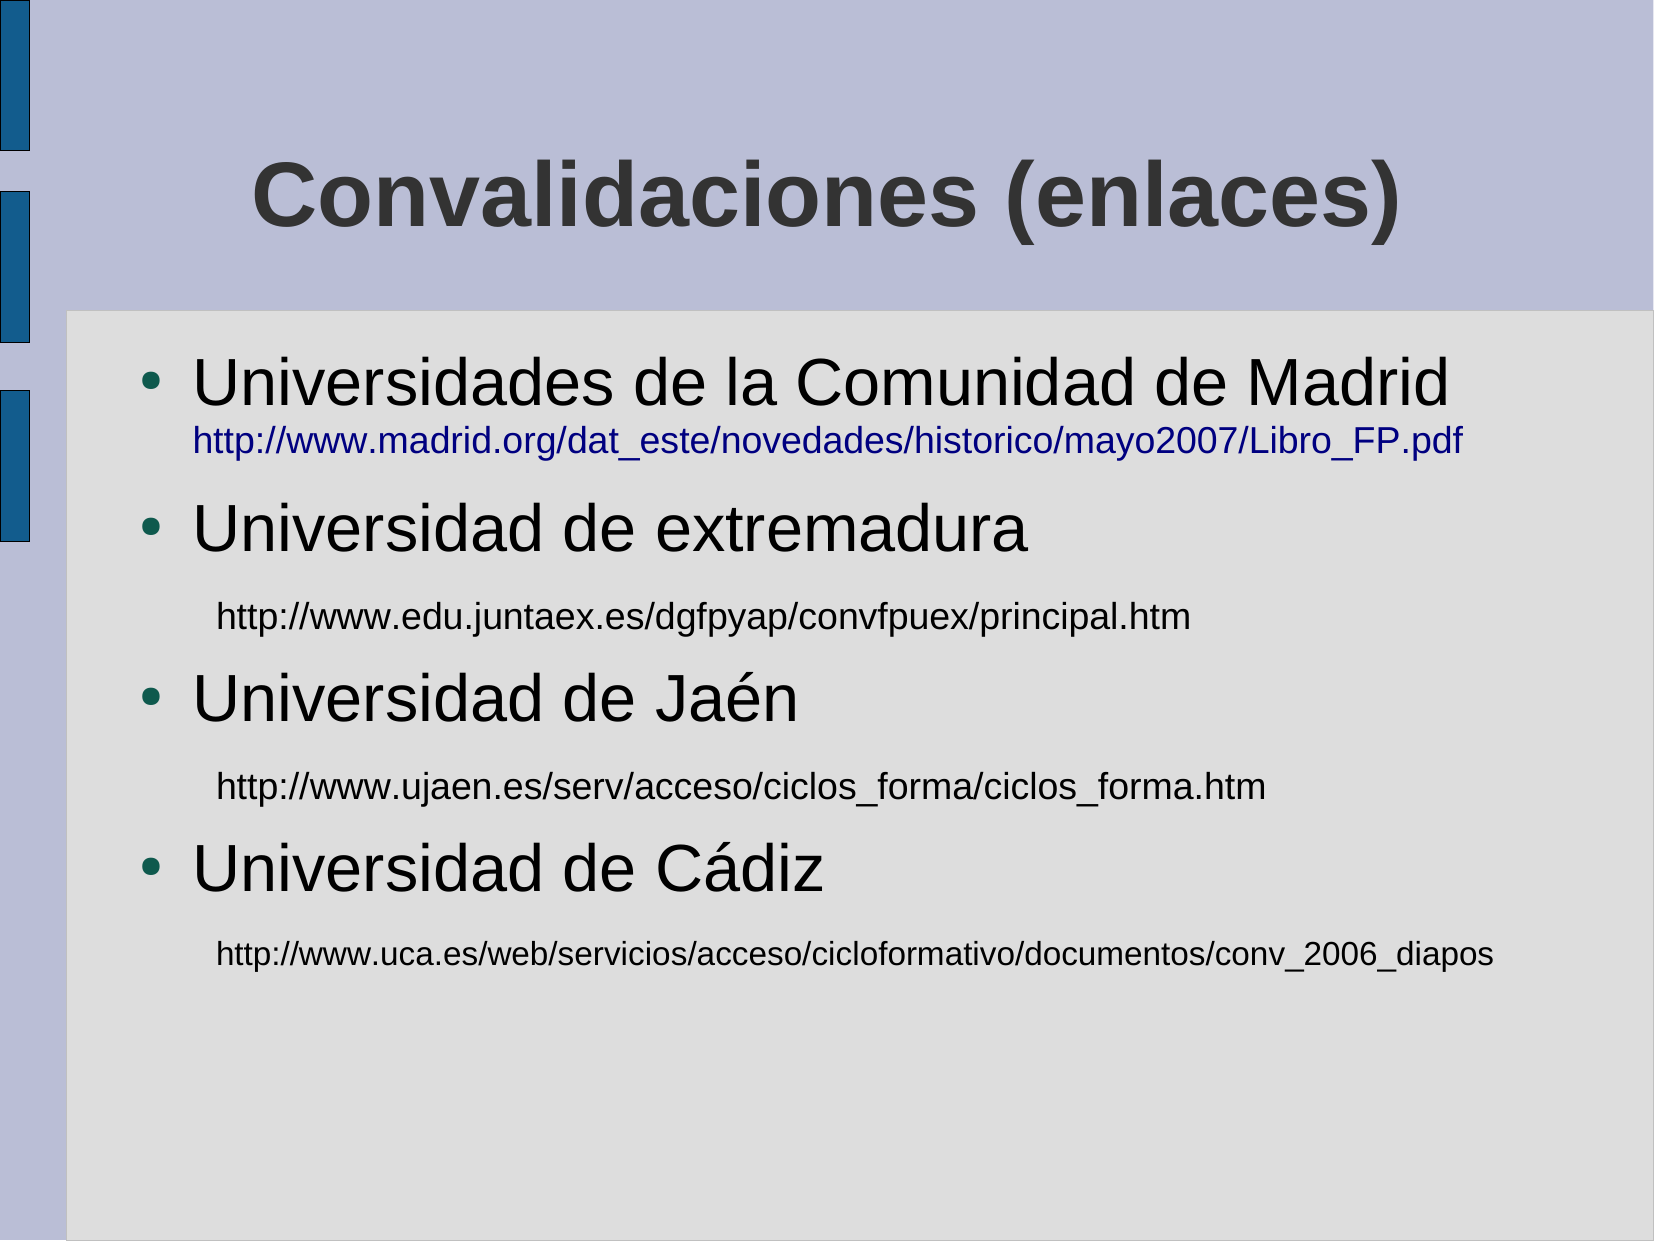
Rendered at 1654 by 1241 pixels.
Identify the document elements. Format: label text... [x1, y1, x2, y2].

title Convalidaciones (enlaces) [121, 98, 1534, 291]
list Universidades de la Comunidad de Madrid http://www.madrid.org/dat_este/novedades/historico/mayo2007/Libro_FP.pdf Universidad de extremadura http://www.edu.juntaex.es/dgfpyap/convfpuex/principal.htm Universidad de Jaén http://www.ujaen.es/serv/acceso/ciclos_forma/ciclos_forma.htm Universidad de Cádiz http://www.uca.es/web/servicios/acceso/cicloformativo/documentos/conv_2006_diapos [121, 344, 1534, 1112]
